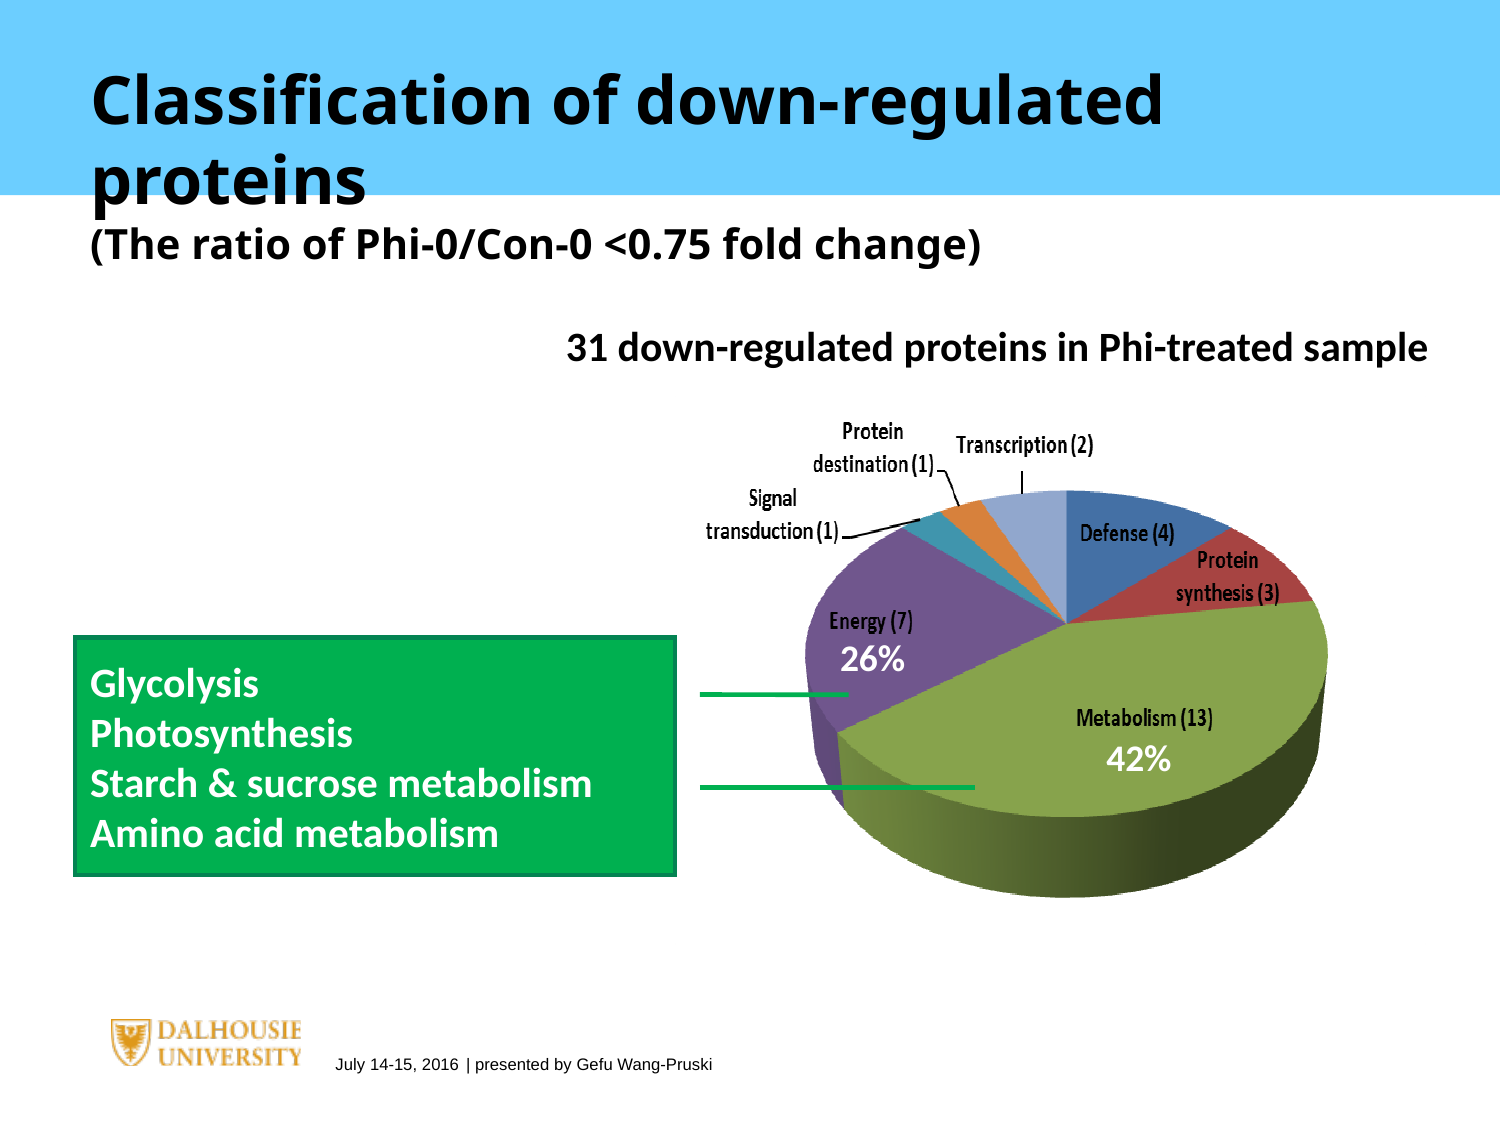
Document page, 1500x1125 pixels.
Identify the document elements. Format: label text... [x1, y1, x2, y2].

text_box 26% [825, 626, 922, 688]
text_box 42% [1091, 726, 1188, 788]
title Classification of down-regulated proteins (The ratio of Phi-0/Con-0 <0.75 fold change) [75, 50, 1426, 238]
text_box Glycolysis Photosynthesis Starch & sucrose metabolism Amino acid metabolism [75, 638, 675, 875]
chart [675, 396, 1426, 945]
text_box 31 down-regulated proteins in Phi-treated sample [550, 312, 1451, 379]
